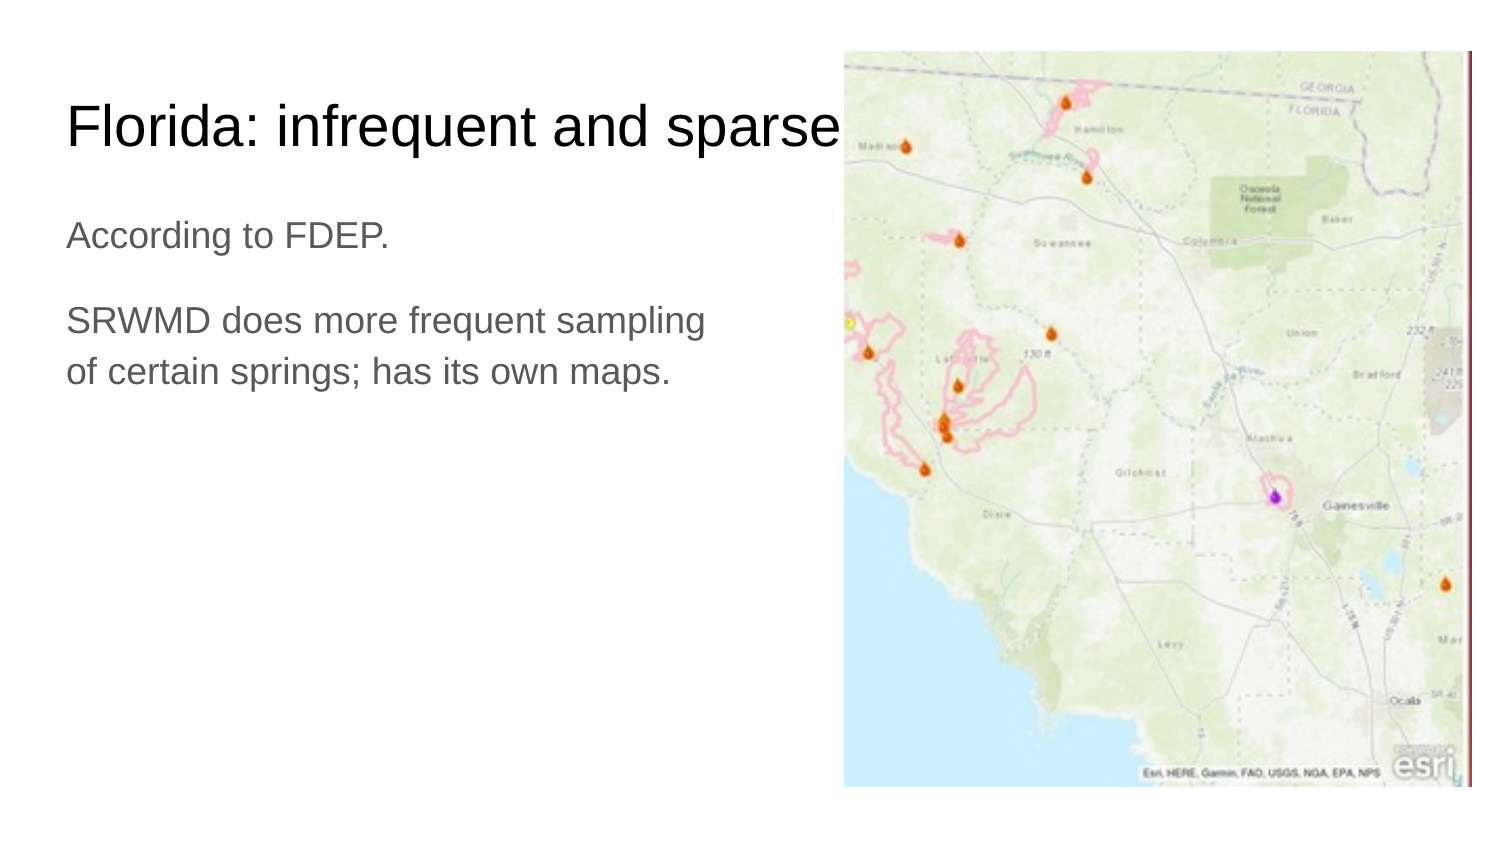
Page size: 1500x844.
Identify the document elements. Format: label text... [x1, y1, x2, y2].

title Florida: infrequent and sparse [51, 72, 844, 167]
picture [844, 51, 1472, 787]
list According to FDEP. SRWMD does more frequent sampling of certain springs; has its own maps. [51, 189, 752, 750]
